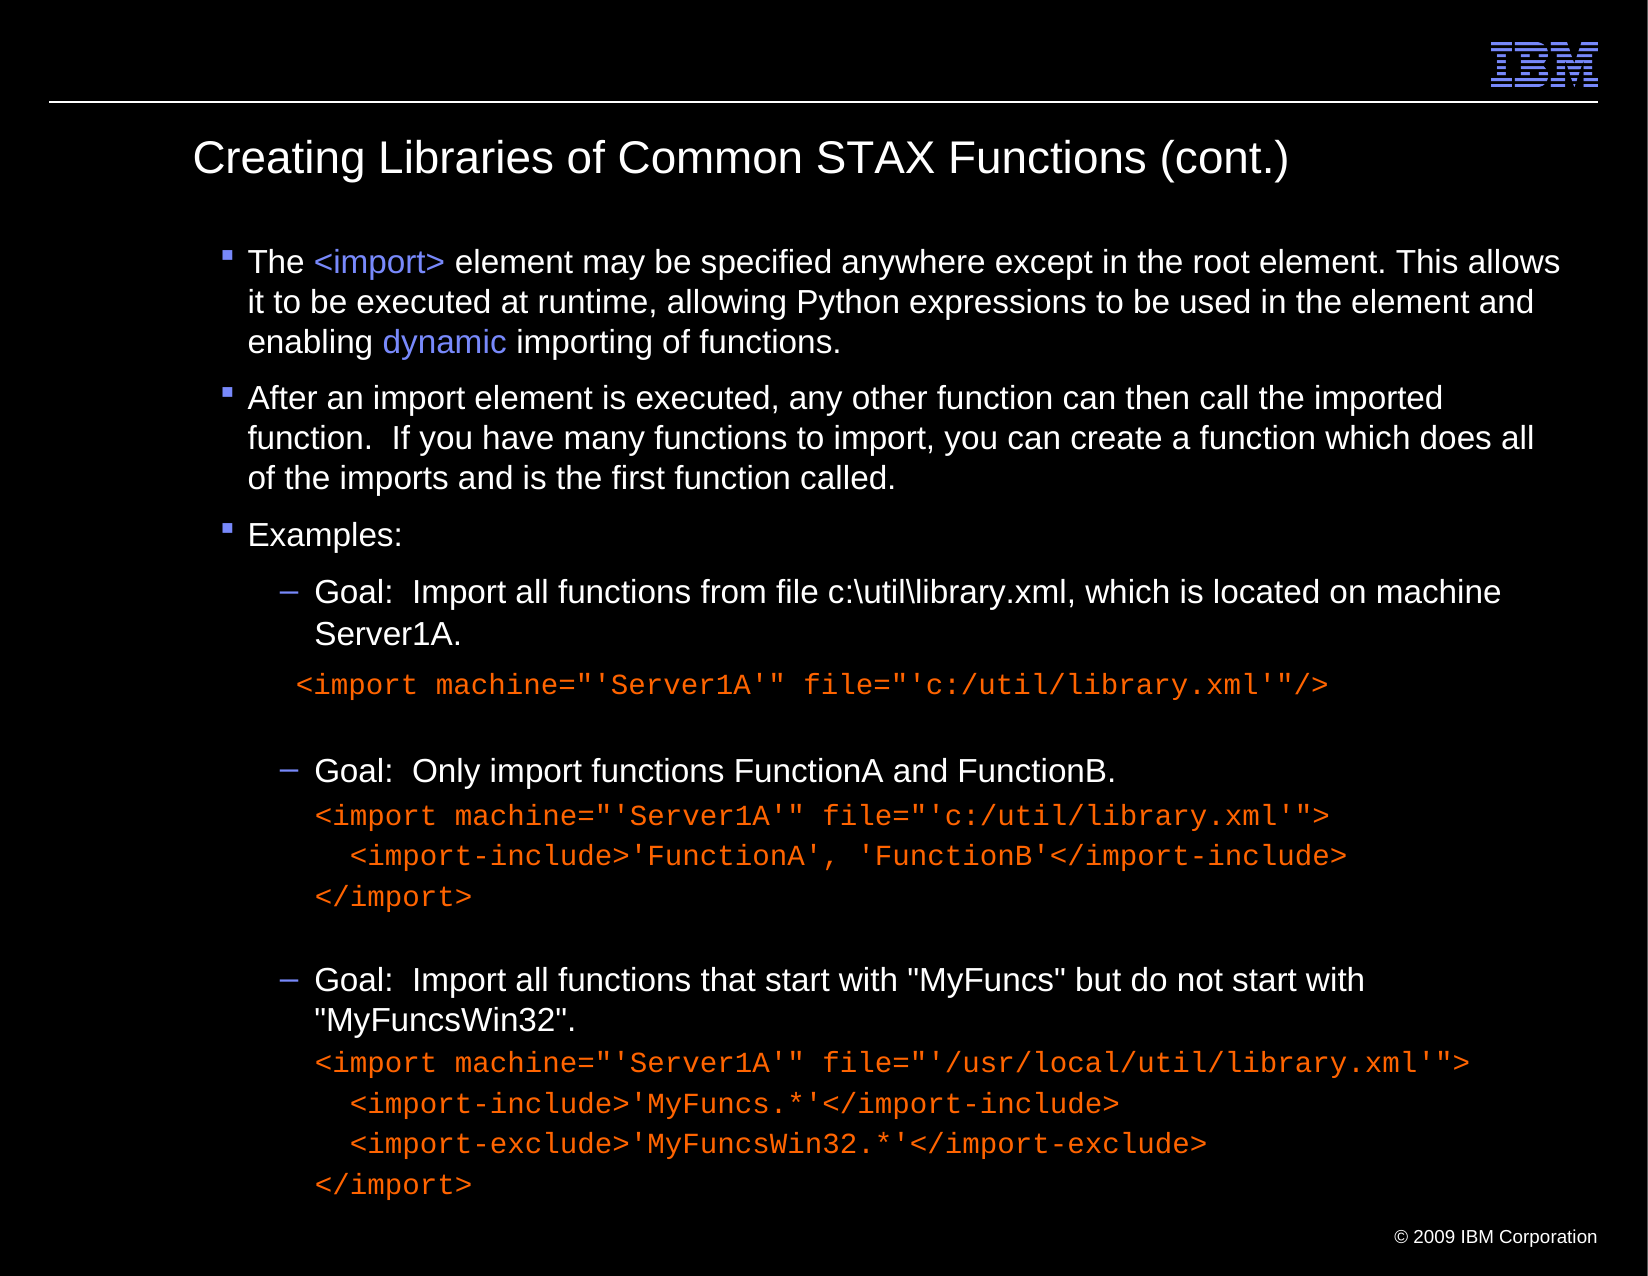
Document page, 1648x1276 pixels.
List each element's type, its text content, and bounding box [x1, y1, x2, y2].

title Creating Libraries of Common STAX Functions (cont.) [175, 125, 1648, 219]
text_box The <import> element may be specified anywhere except in the root element. This allows it to be executed at runtime, allowing Python expressions to be used in the element and enabling dynamic importing of functions. After an import element is executed, any other function can then call the imported function. If you have many functions to import, you can create a function which does all of the imports and is the first function called. Examples: Goal: Import all functions from file c:\util\library.xml, which is located on machine Server1A. <import machine="'Server1A'" file="'c:/util/library.xml'"/> Goal: Only import functions FunctionA and FunctionB. <import machine="'Server1A'" file="'c:/util/library.xml'"> <import-include>'FunctionA', 'FunctionB'</import-include> </import> Goal: Import all functions that start with "MyFuncs" but do not start with "MyFuncsWin32". <import machine="'Server1A'" file="'/usr/local/util/library.xml'"> <import-include>'MyFuncs.*'</import-include> <import-exclude>'MyFuncsWin32.*'</import-exclude> </import> [219, 240, 1570, 1201]
picture [1491, 42, 1598, 87]
